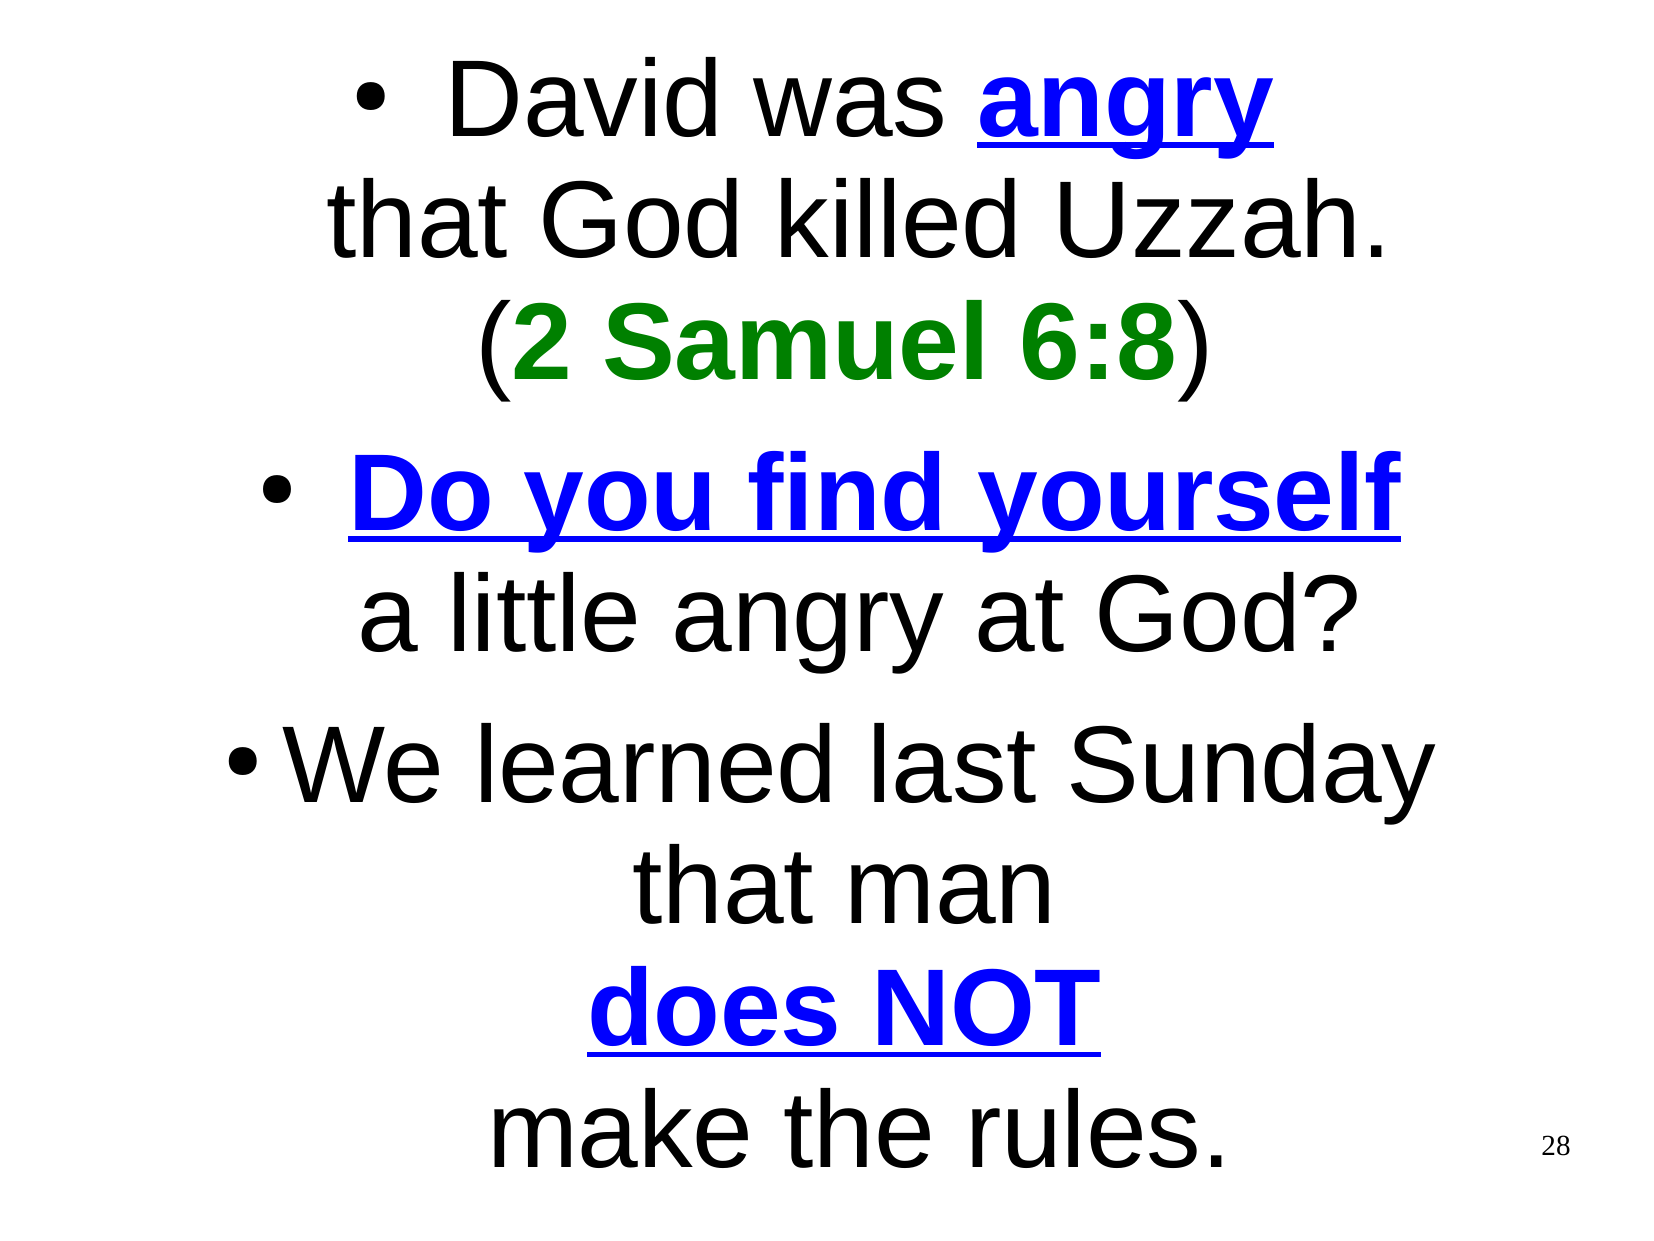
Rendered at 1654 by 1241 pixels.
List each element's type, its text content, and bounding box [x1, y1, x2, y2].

list David was angry that God killed Uzzah. (2 Samuel 6:8) Do you find yourself a little angry at God? We learned last Sunday that man does NOT make the rules. [37, 37, 1613, 1201]
